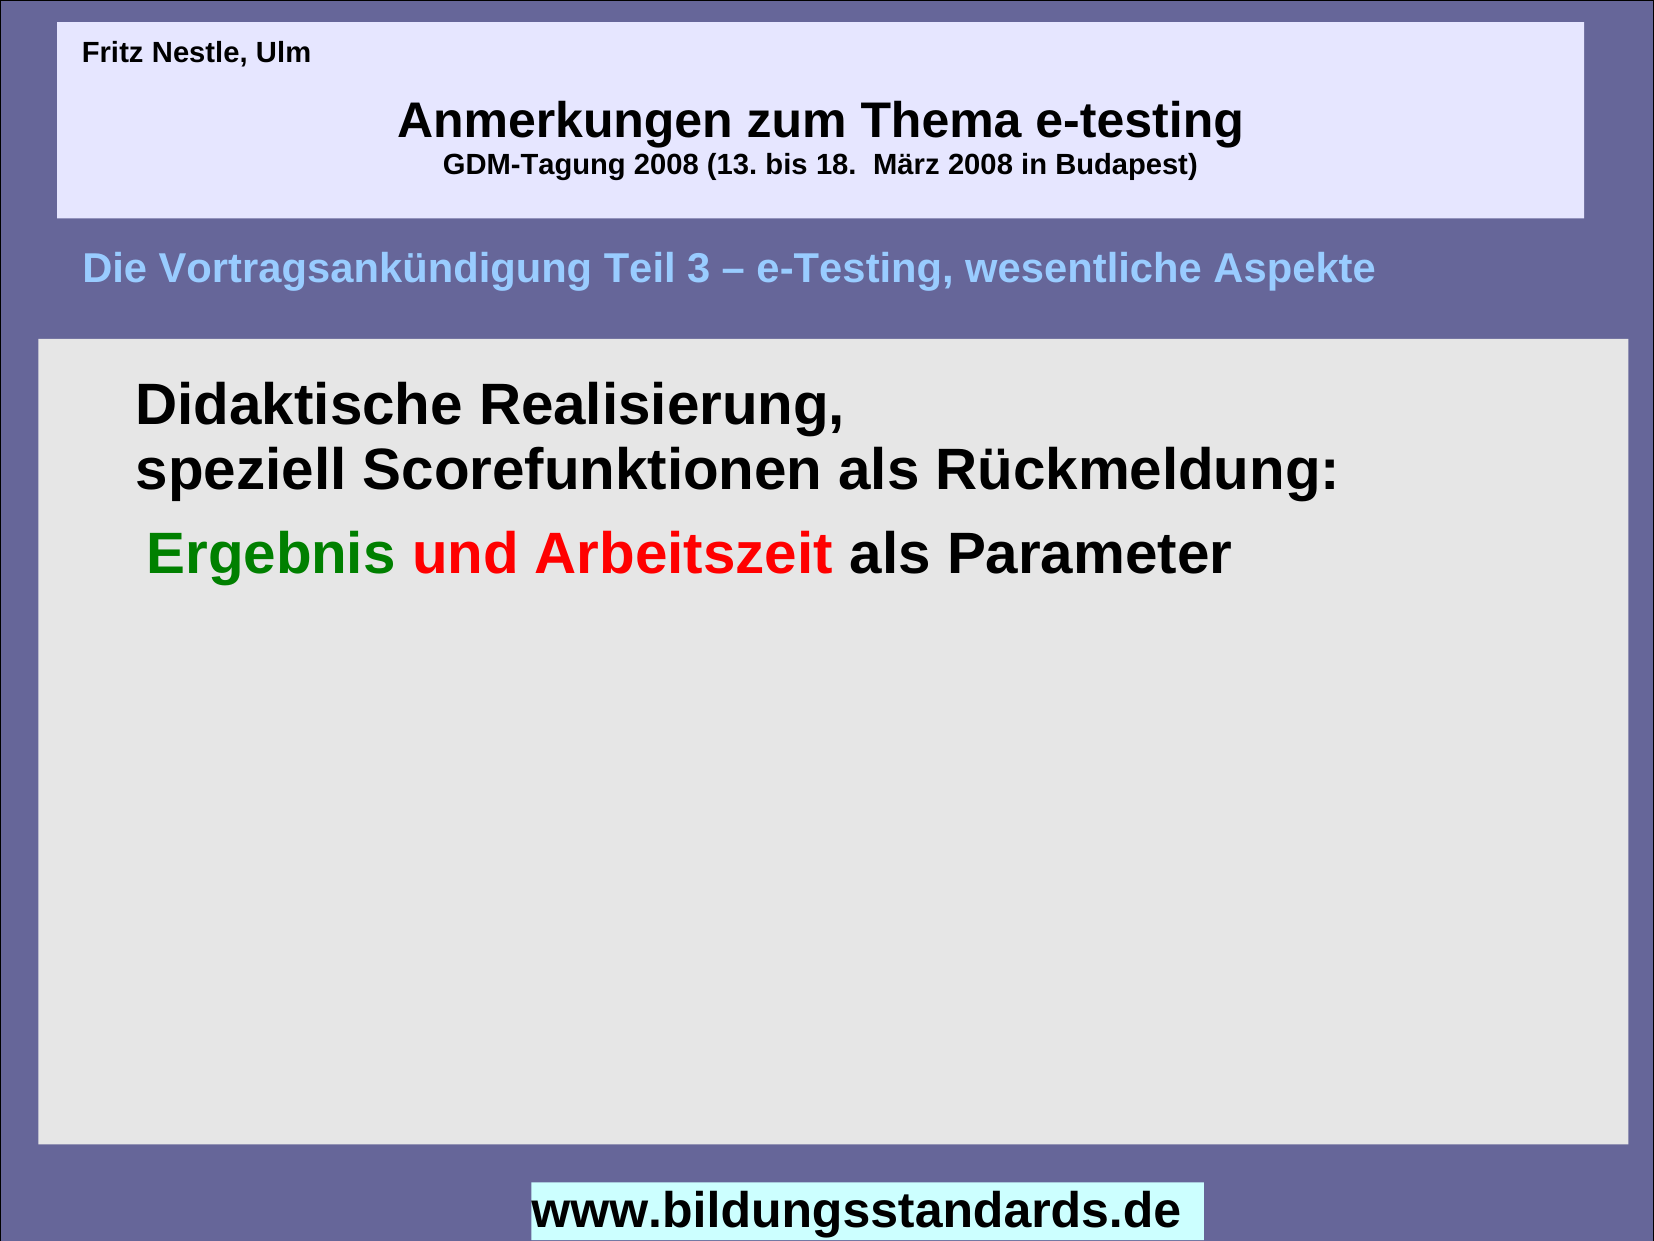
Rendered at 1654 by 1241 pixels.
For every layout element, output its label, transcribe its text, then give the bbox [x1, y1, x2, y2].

text_box Didaktische Realisierung, speziell Scorefunktionen als Rückmeldung: Ergebnis und Arbeitszeit als Parameter [38, 338, 1629, 1145]
text_box www.bildungsstandards.de [531, 1182, 1204, 1241]
text_box Fritz Nestle, Ulm Anmerkungen zum Thema e-testing GDM-Tagung 2008 (13. bis 18. März 2008 in Budapest) [57, 22, 1585, 219]
text_box [0, 0, 1654, 1241]
text_box Die Vortragsankündigung Teil 3 – e-Testing, wesentliche Aspekte [82, 244, 1423, 295]
